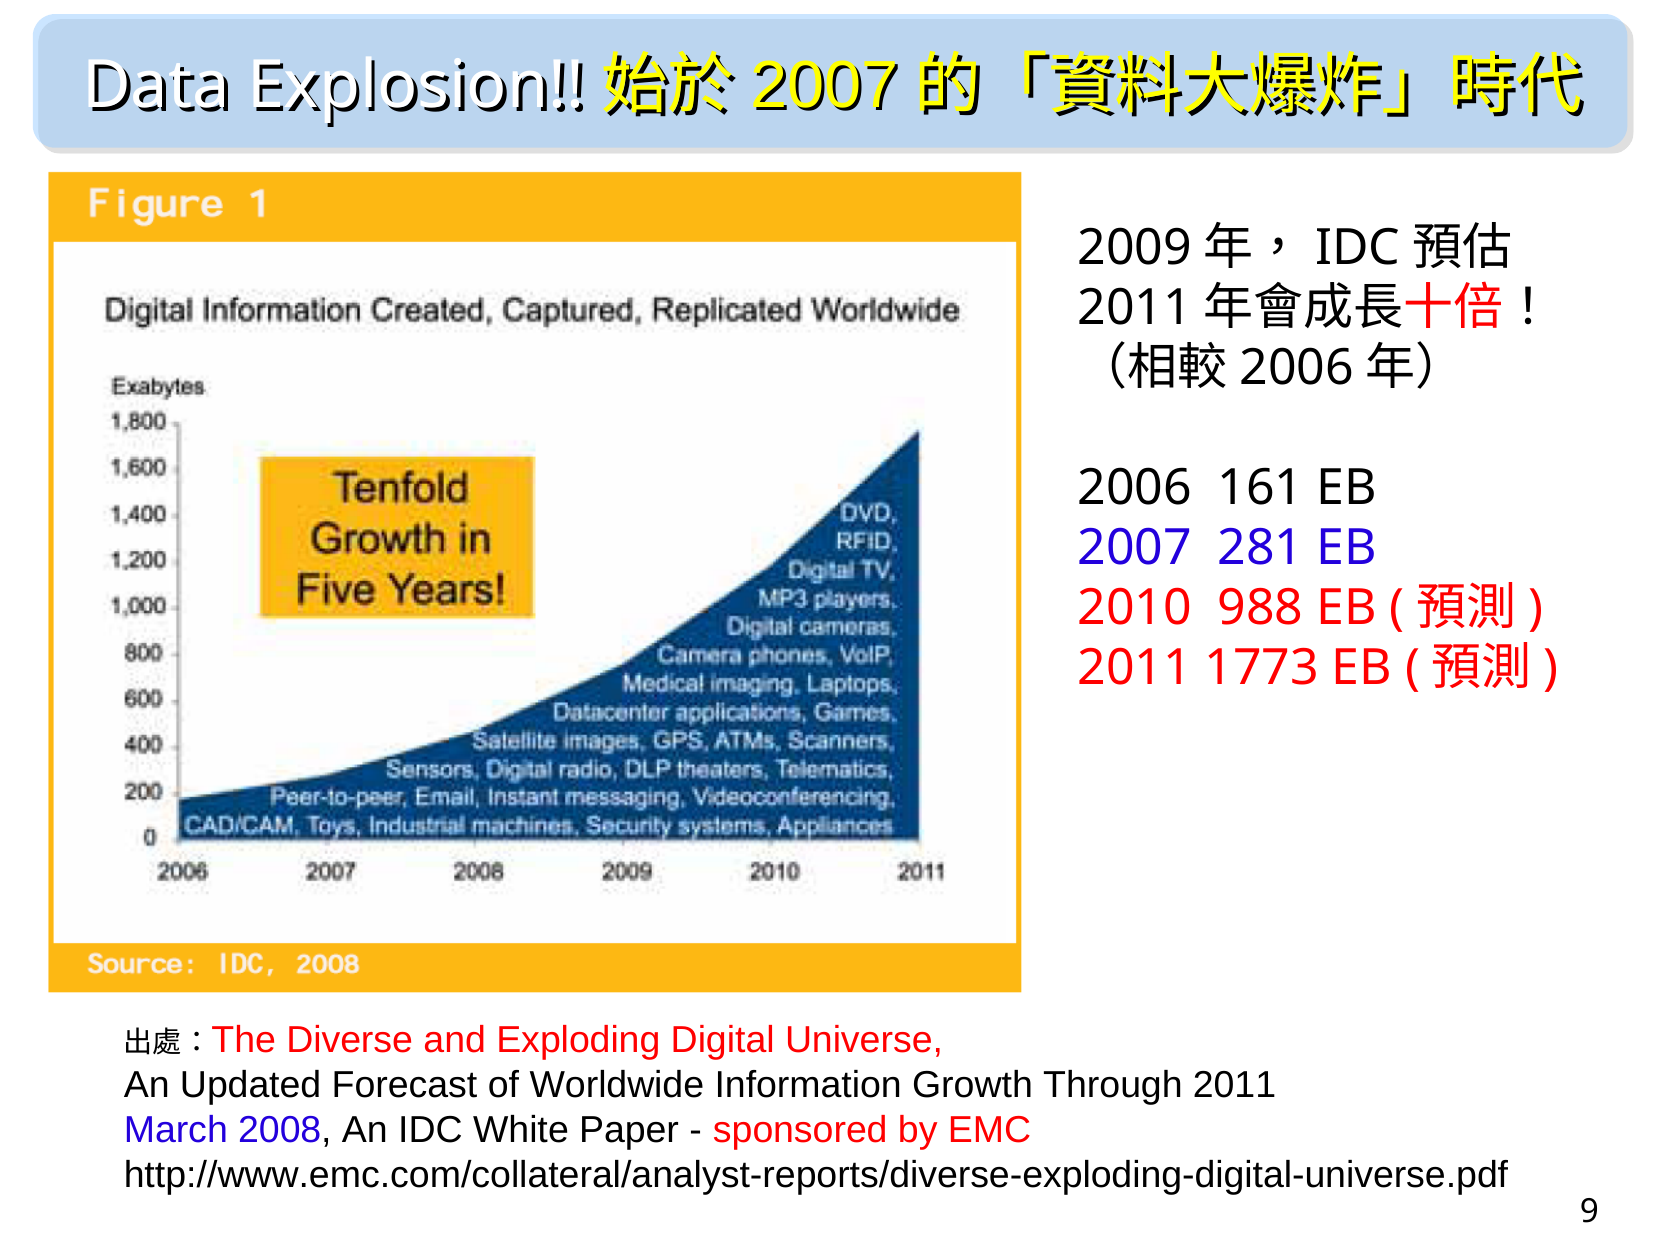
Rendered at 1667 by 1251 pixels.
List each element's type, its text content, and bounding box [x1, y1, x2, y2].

picture [46, 167, 1024, 995]
title Data Explosion!!始於2007的「資料大爆炸」時代 [0, 11, 1665, 160]
text_box 2009年，IDC預估2011年會成長十倍！（相較2006年） 2006 161 EB 2007 281 EB 2010 988 EB (預測) 2011 1773 EB (預測) [1062, 206, 1595, 702]
text_box 出處：The Diverse and Exploding Digital Universe, An Updated Forecast of Worldwide Information Growth Through 2011 March 2008, An IDC White Paper - sponsored by EMC http://www.emc.com/collateral/analyst-reports/diverse-exploding-digital-universe.pdf [108, 1008, 1566, 1222]
